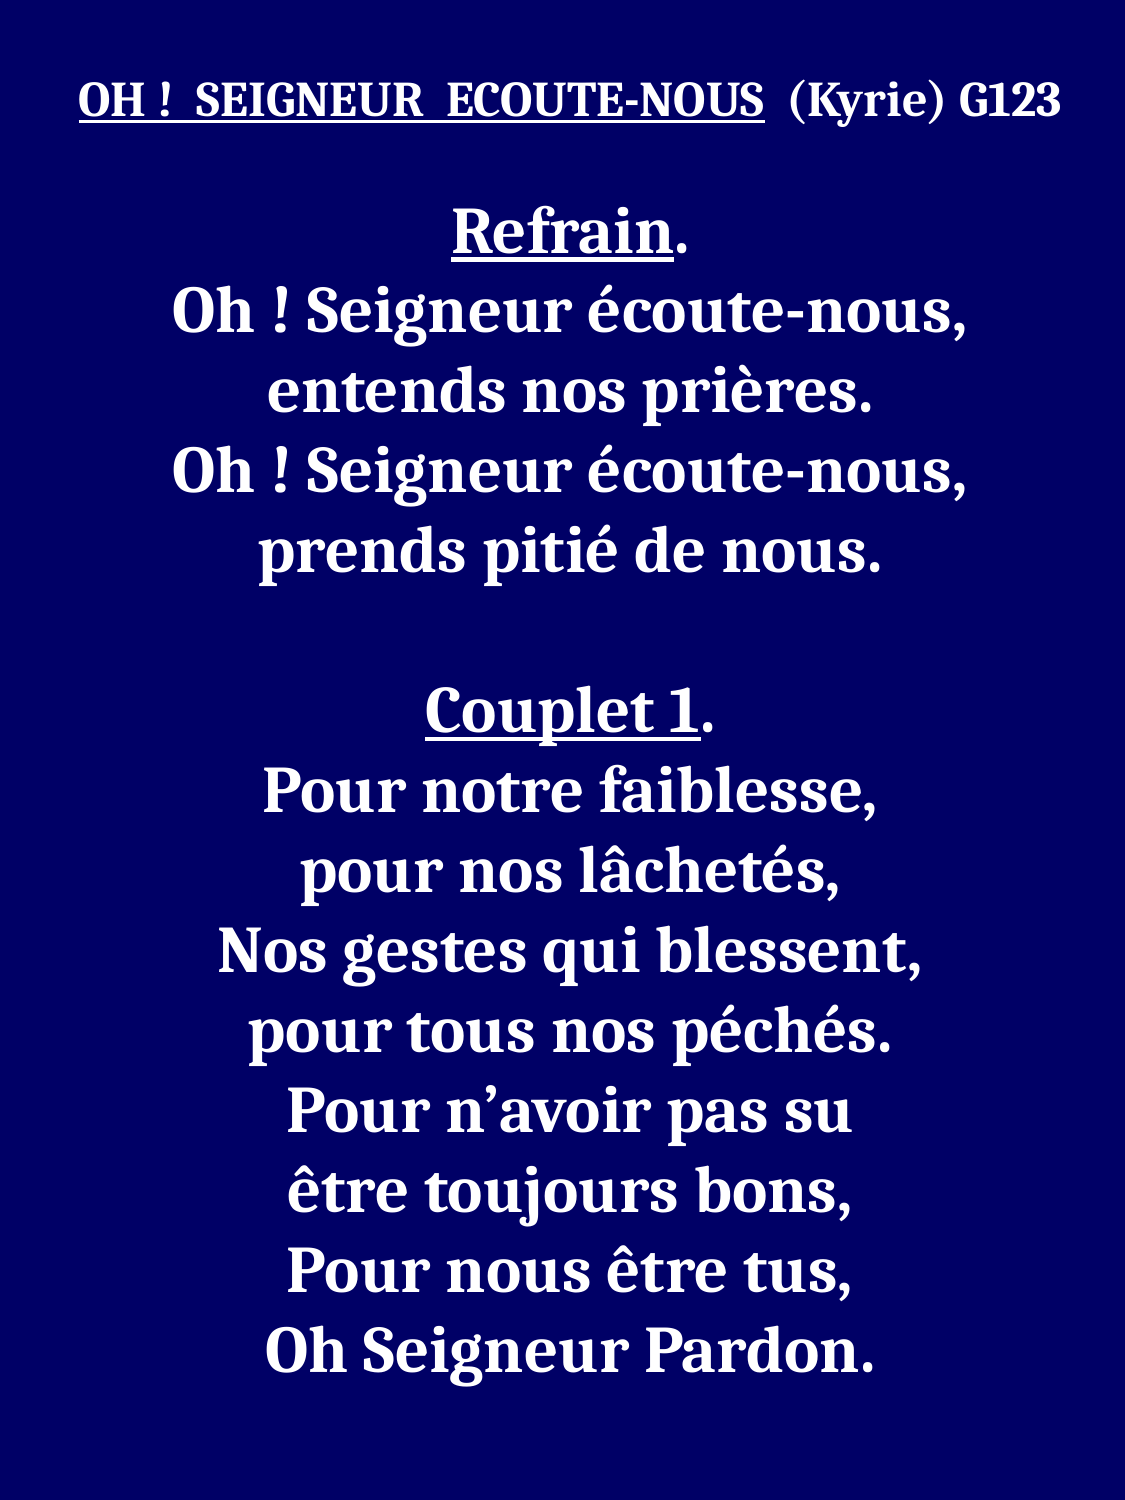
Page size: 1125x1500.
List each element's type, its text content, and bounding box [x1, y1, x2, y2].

text_box OH ! SEIGNEUR ECOUTE-NOUS (Kyrie) G123 Refrain. Oh ! Seigneur écoute-nous, entends nos prières. Oh ! Seigneur écoute-nous, prends pitié de nous. Couplet 1. Pour notre faiblesse, pour nos lâchetés, Nos gestes qui blessent, pour tous nos péchés. Pour n’avoir pas su être toujours bons, Pour nous être tus, Oh Seigneur Pardon. [35, 58, 1106, 1394]
